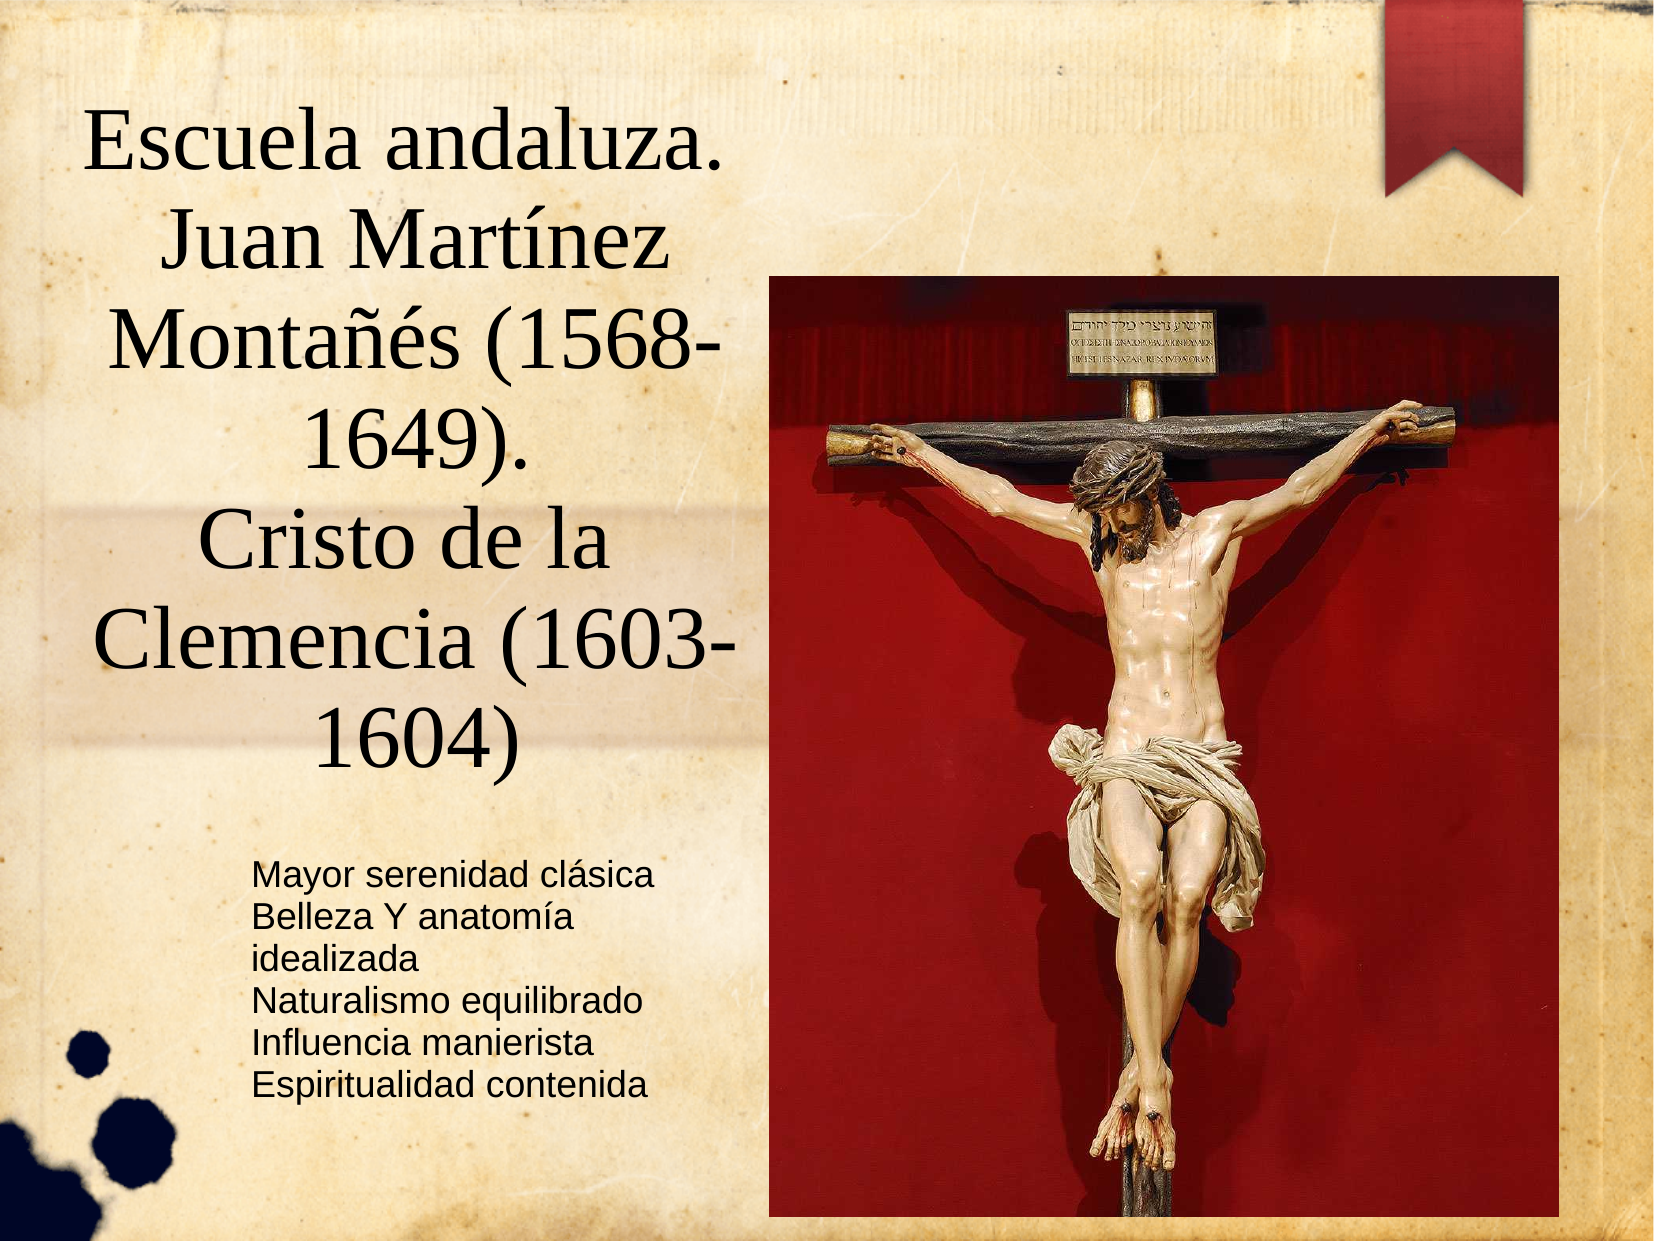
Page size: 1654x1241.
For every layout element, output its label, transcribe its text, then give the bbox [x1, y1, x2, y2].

text_box Mayor serenidad clásica Belleza Y anatomía idealizada Naturalismo equilibrado Influencia manierista Espiritualidad contenida [236, 803, 670, 1241]
title Escuela andaluza. Juan Martínez Montañés (1568- 1649). Cristo de la Clemencia (1603- 1604) [81, 72, 752, 804]
picture [0, 0, 1654, 1241]
